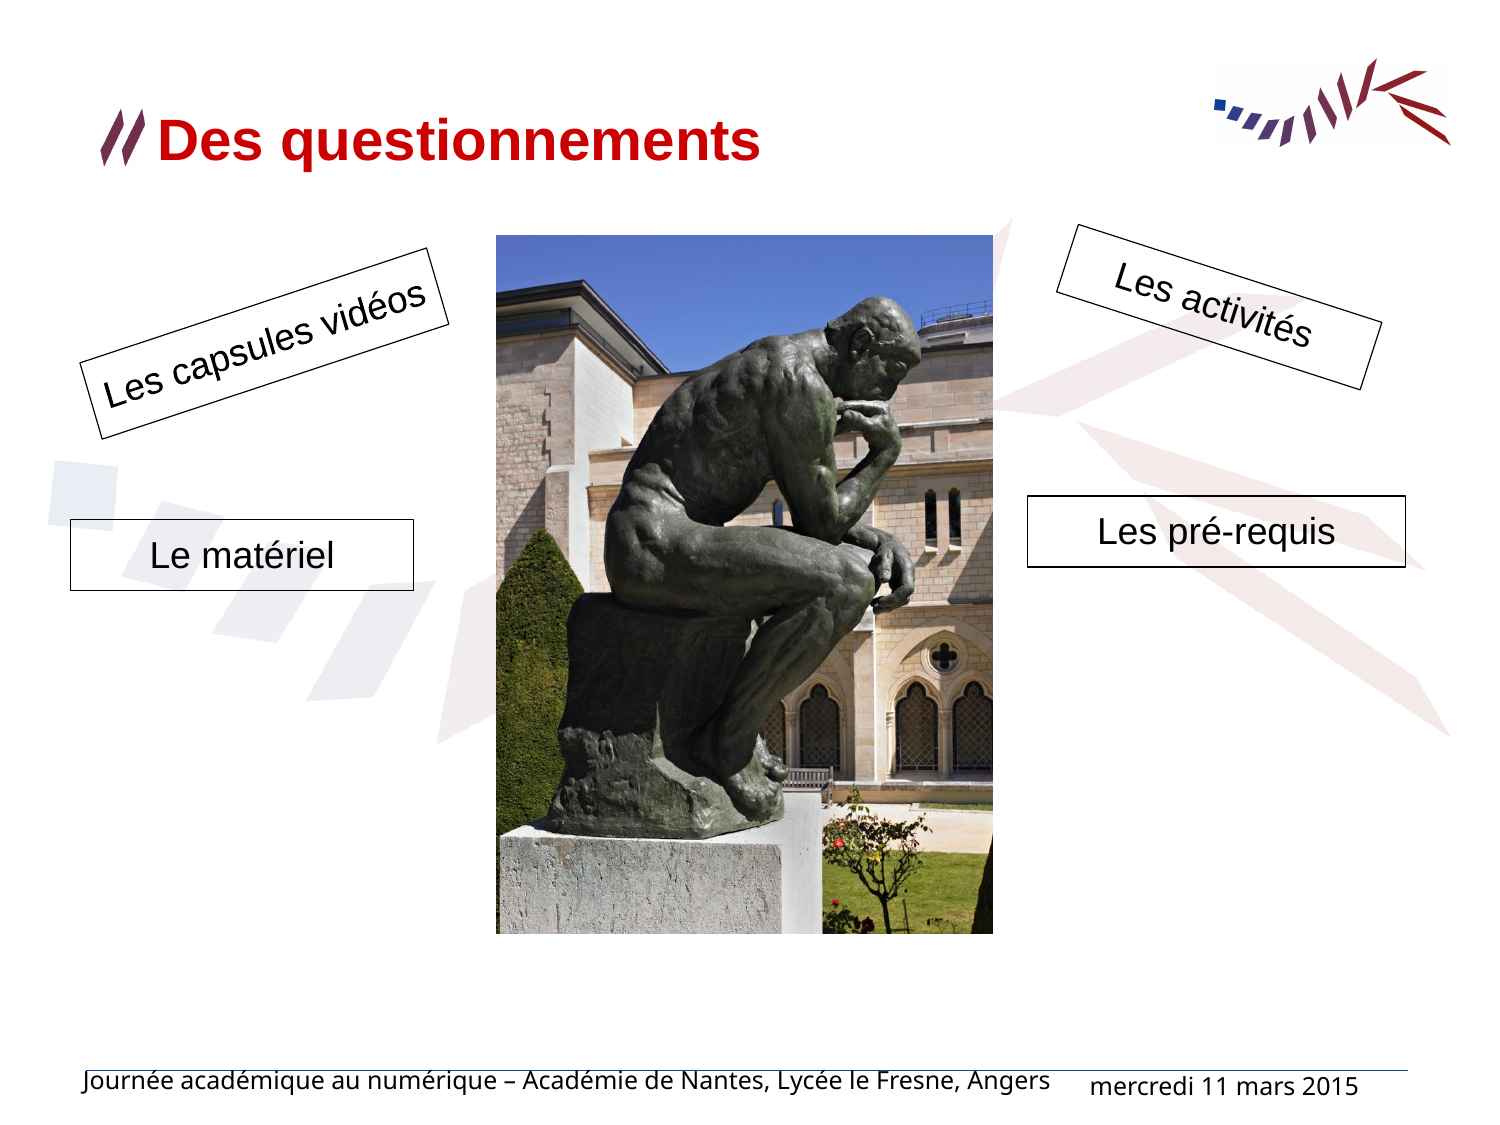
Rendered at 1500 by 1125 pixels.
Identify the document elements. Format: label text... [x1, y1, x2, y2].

text_box Journée académique au numérique – Académie de Nantes, Lycée le Fresne, Angers [0, 1057, 1127, 1125]
slide_number [82, 301, 1458, 1016]
text_box Les activités [1056, 224, 1382, 390]
text_box mercredi 11 mars 2015 [1074, 1063, 1500, 1125]
text_box Les capsules vidéos [79, 247, 449, 440]
title Des questionnements [85, 94, 1458, 201]
text_box Les pré-requis [1027, 496, 1406, 567]
slide_number [82, 301, 263, 361]
text_box Le matériel [70, 519, 414, 591]
picture [48, 218, 1451, 934]
picture [1214, 58, 1451, 94]
